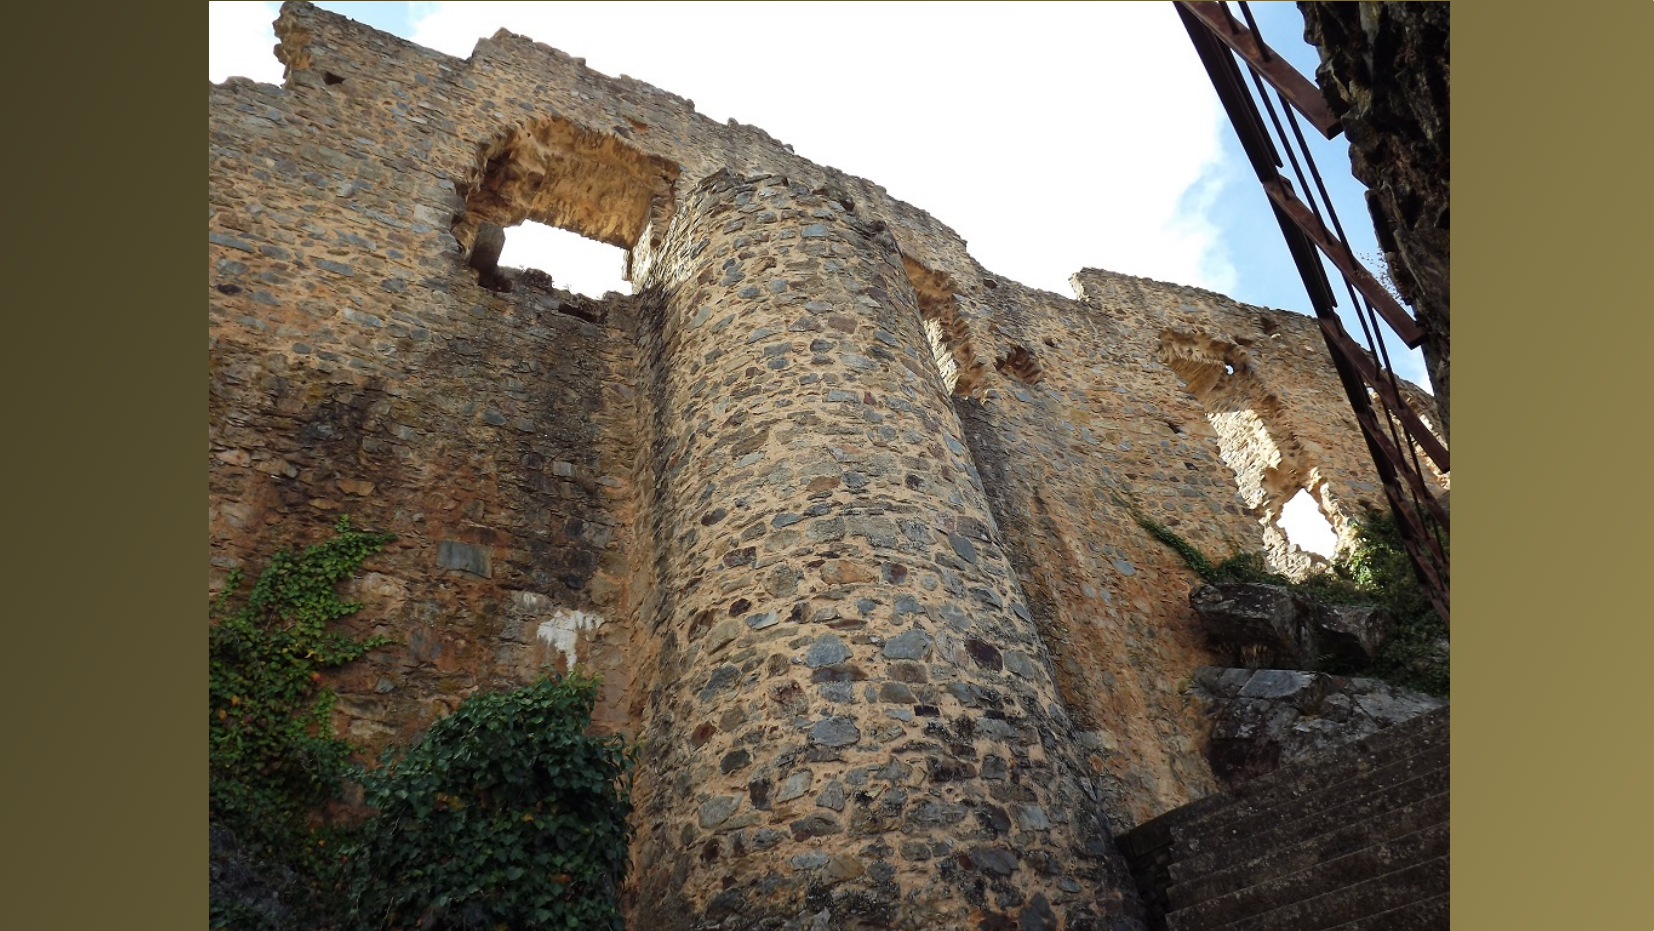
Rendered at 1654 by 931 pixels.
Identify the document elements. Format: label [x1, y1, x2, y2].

picture [209, 1, 1450, 931]
